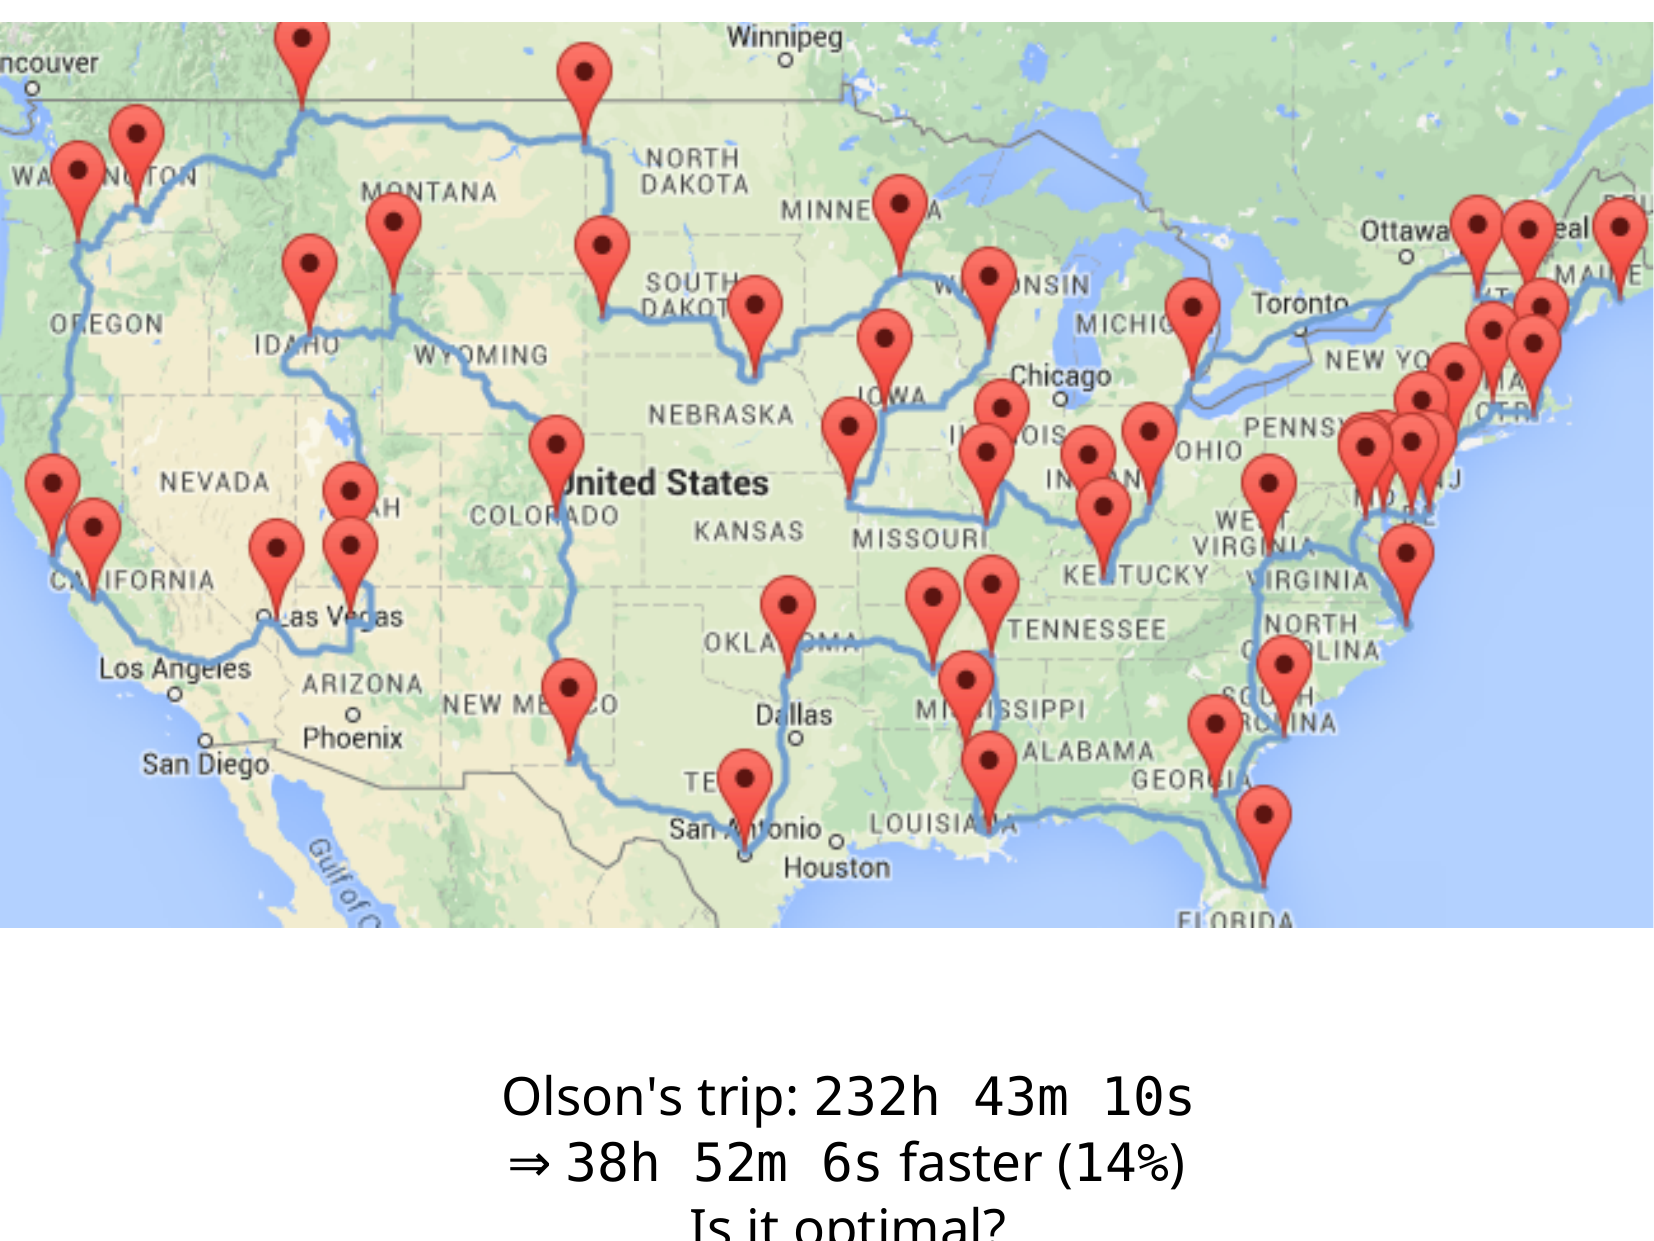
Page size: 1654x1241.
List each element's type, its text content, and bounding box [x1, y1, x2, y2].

text_box Is it optimal? [689, 1190, 1032, 1241]
text_box ⇒ 38h 52m 6s faster (14%) [507, 1124, 1232, 1188]
text_box [0, 928, 1654, 1241]
picture [0, 22, 1654, 928]
text_box [0, 0, 1654, 22]
text_box Olson's trip: 232h 43m 10s [501, 1058, 1239, 1122]
